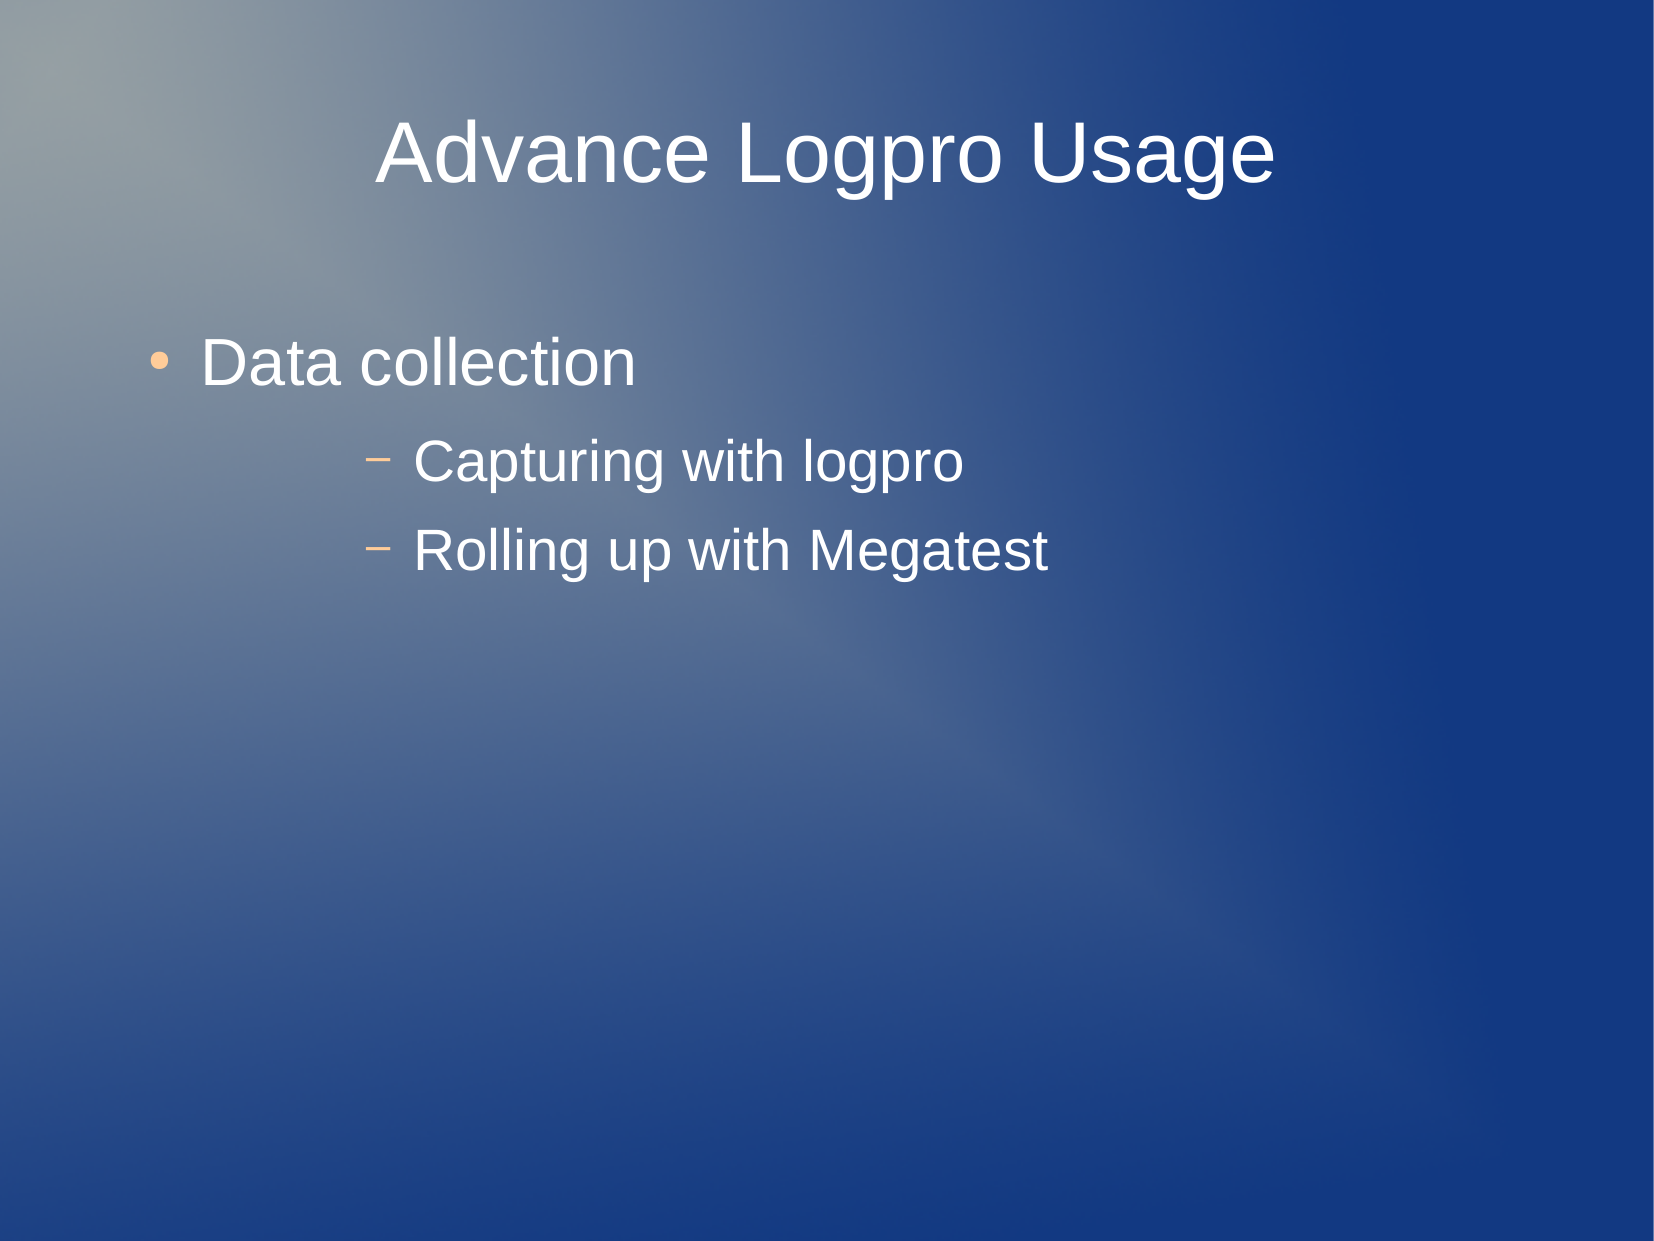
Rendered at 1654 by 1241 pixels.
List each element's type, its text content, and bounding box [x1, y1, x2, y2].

list Data collection Capturing with logpro Rolling up with Megatest [129, 324, 1489, 1045]
picture [0, 0, 1654, 1241]
title Advance Logpro Usage [82, 49, 1571, 257]
